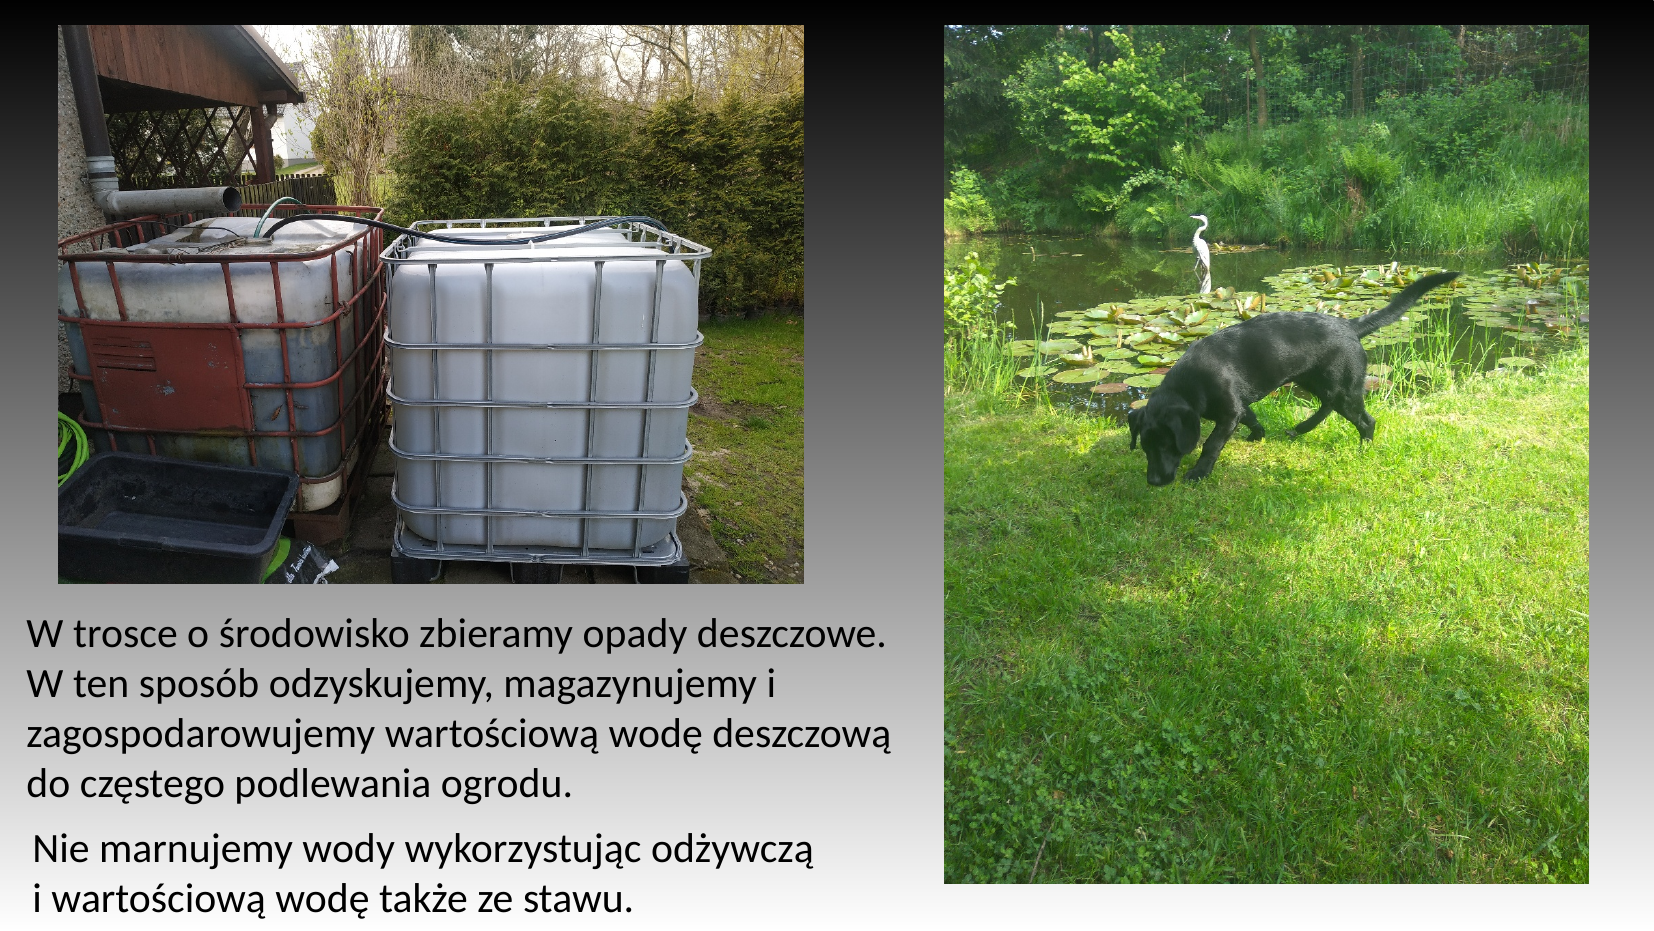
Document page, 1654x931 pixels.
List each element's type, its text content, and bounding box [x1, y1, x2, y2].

text_box W trosce o środowisko zbieramy opady deszczowe. W ten sposób odzyskujemy, magazynujemy i zagospodarowujemy wartościową wodę deszczową do częstego podlewania ogrodu. [11, 598, 957, 814]
text_box Nie marnujemy wody wykorzystując odżywczą i wartościową wodę także ze stawu. [17, 813, 845, 929]
picture [944, 25, 1589, 884]
picture [58, 25, 804, 584]
